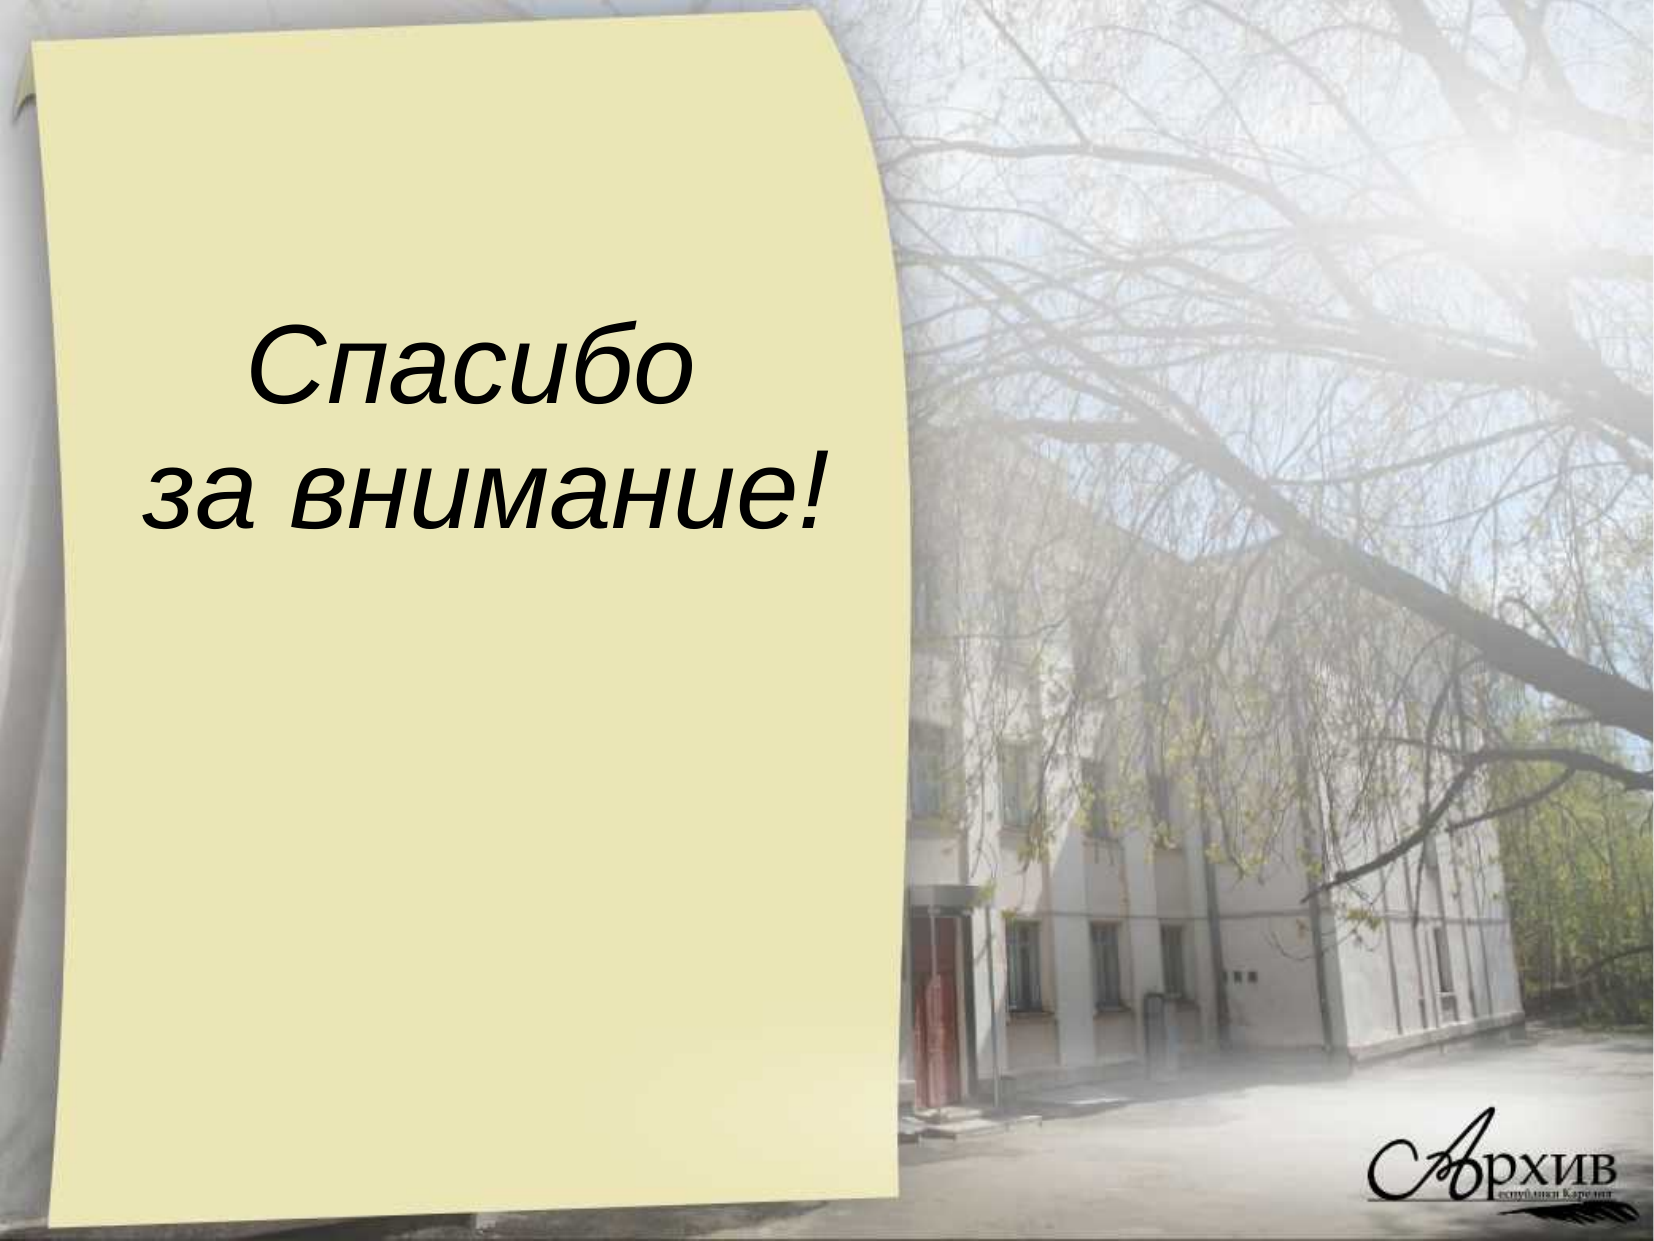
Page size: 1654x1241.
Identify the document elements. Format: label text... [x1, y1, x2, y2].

picture [0, 0, 1654, 1241]
text_box Спасибо за внимание! [117, 295, 857, 739]
